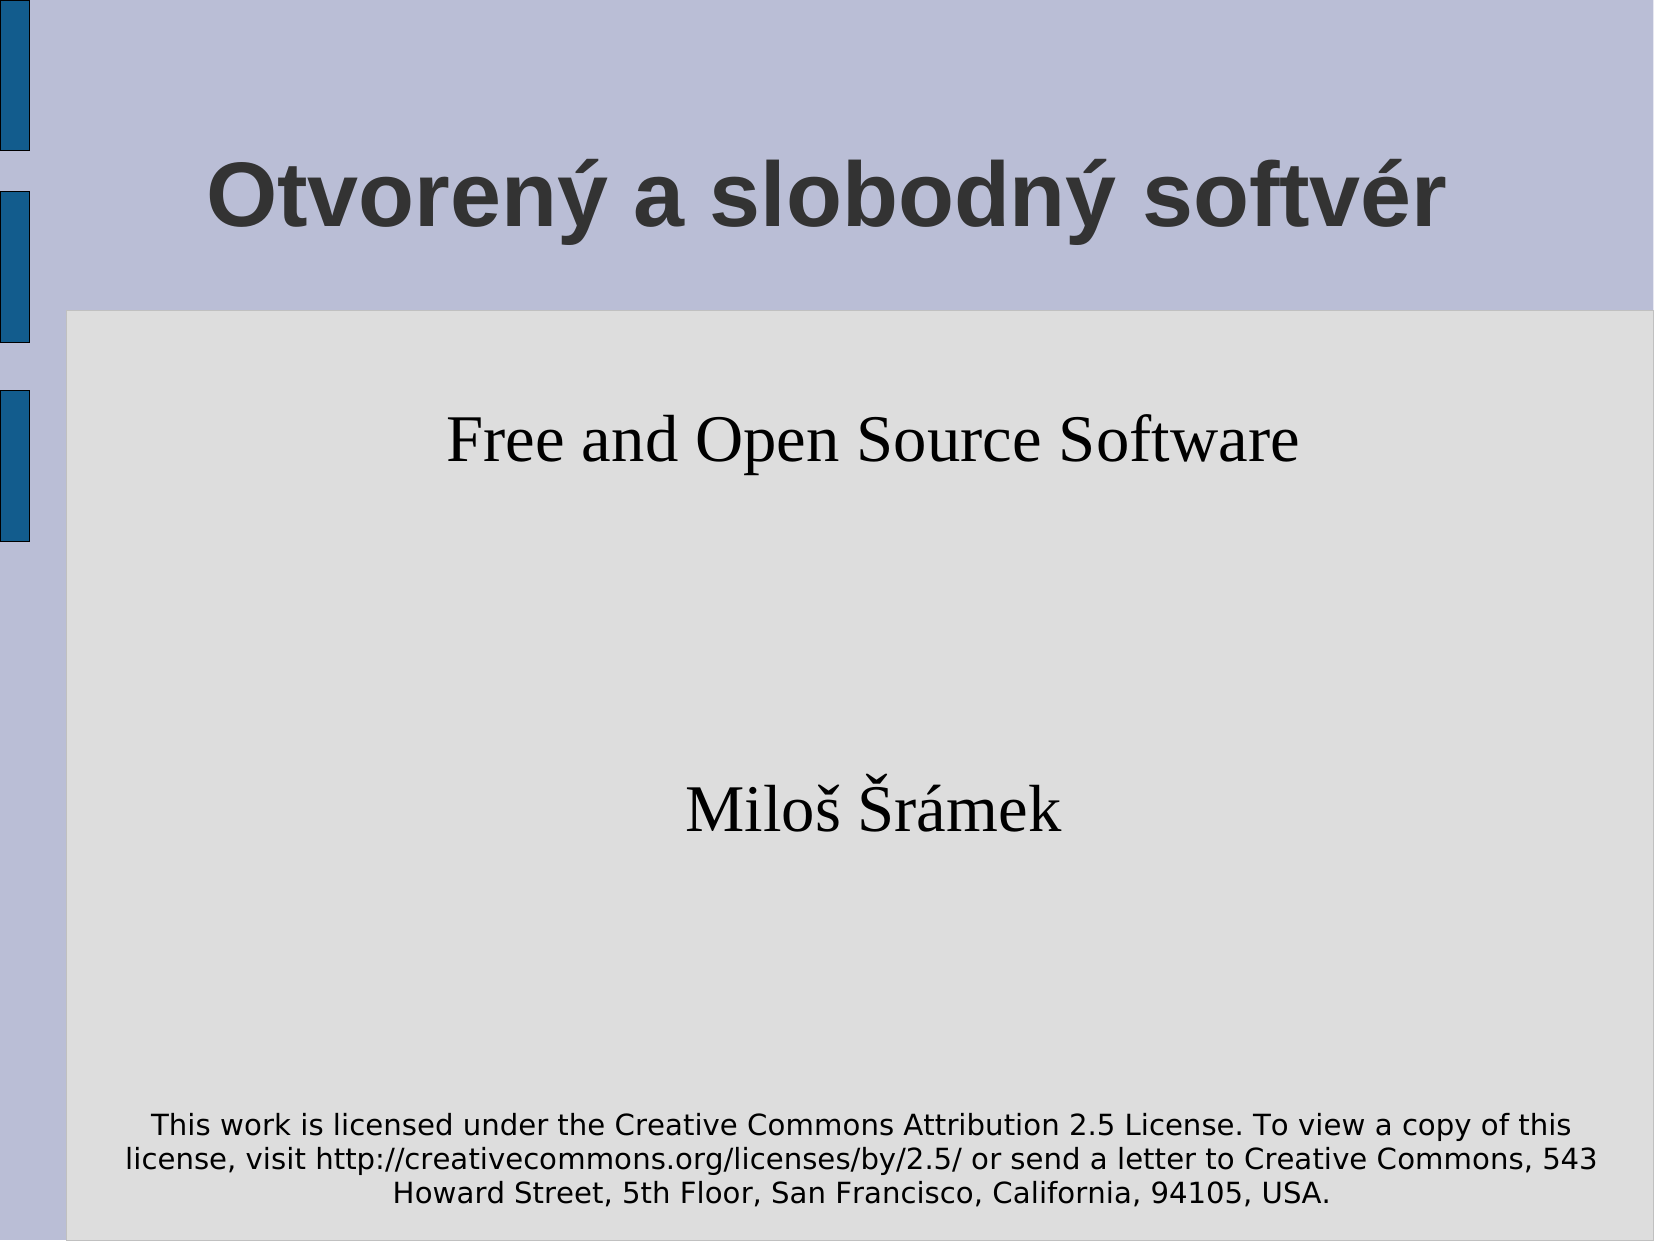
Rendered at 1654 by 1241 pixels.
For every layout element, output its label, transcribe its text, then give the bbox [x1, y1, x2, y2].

subtitle Free and Open Source Software Miloš Šrámek [59, 344, 1654, 1127]
title Otvorený a slobodný softvér [121, 87, 1534, 302]
text_box This work is licensed under the Creative Commons Attribution 2.5 License. To view a copy of this license, visit http://creativecommons.org/licenses/by/2.5/ or send a letter to Creative Commons, 543 Howard Street, 5th Floor, San Francisco, California, 94105, USA. [76, 1057, 1648, 1219]
